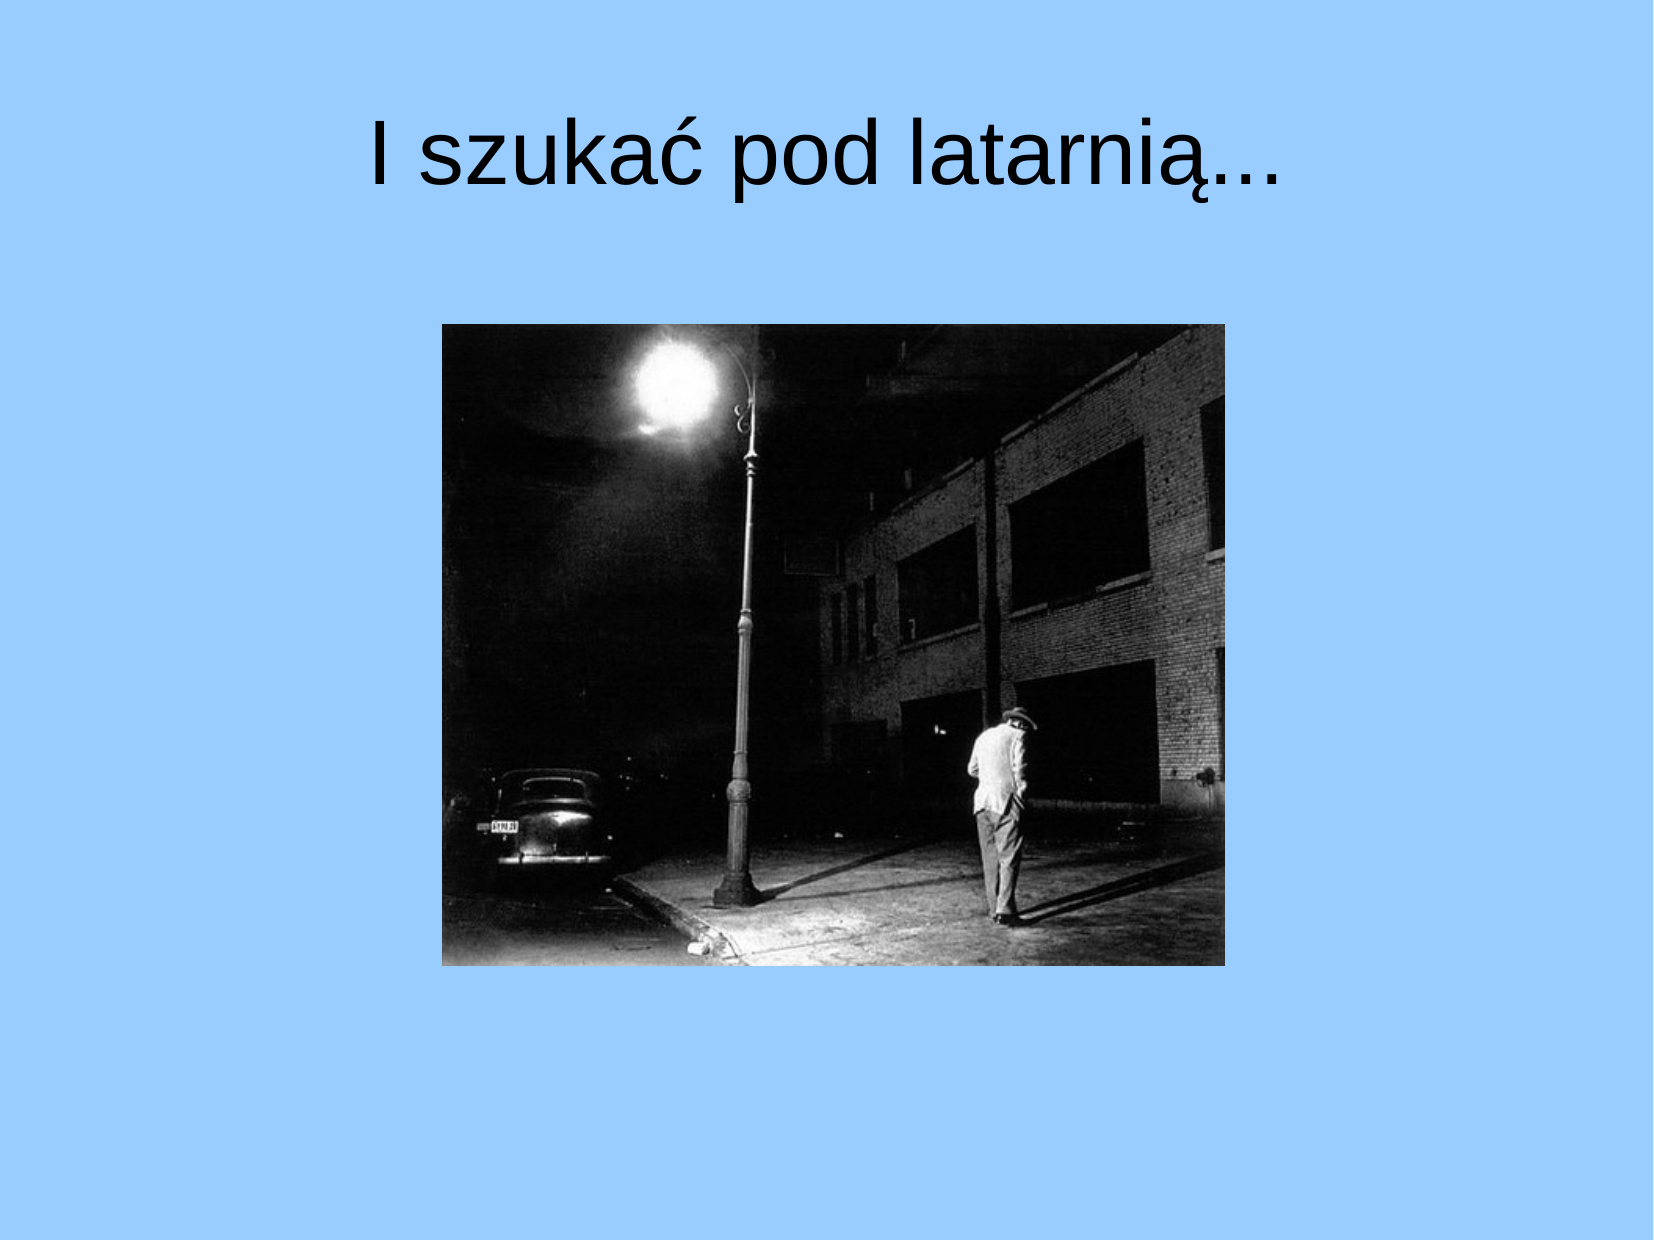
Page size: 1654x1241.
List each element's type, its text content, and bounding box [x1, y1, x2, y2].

title I szukać pod latarnią... [82, 49, 1571, 257]
picture [442, 324, 1225, 966]
